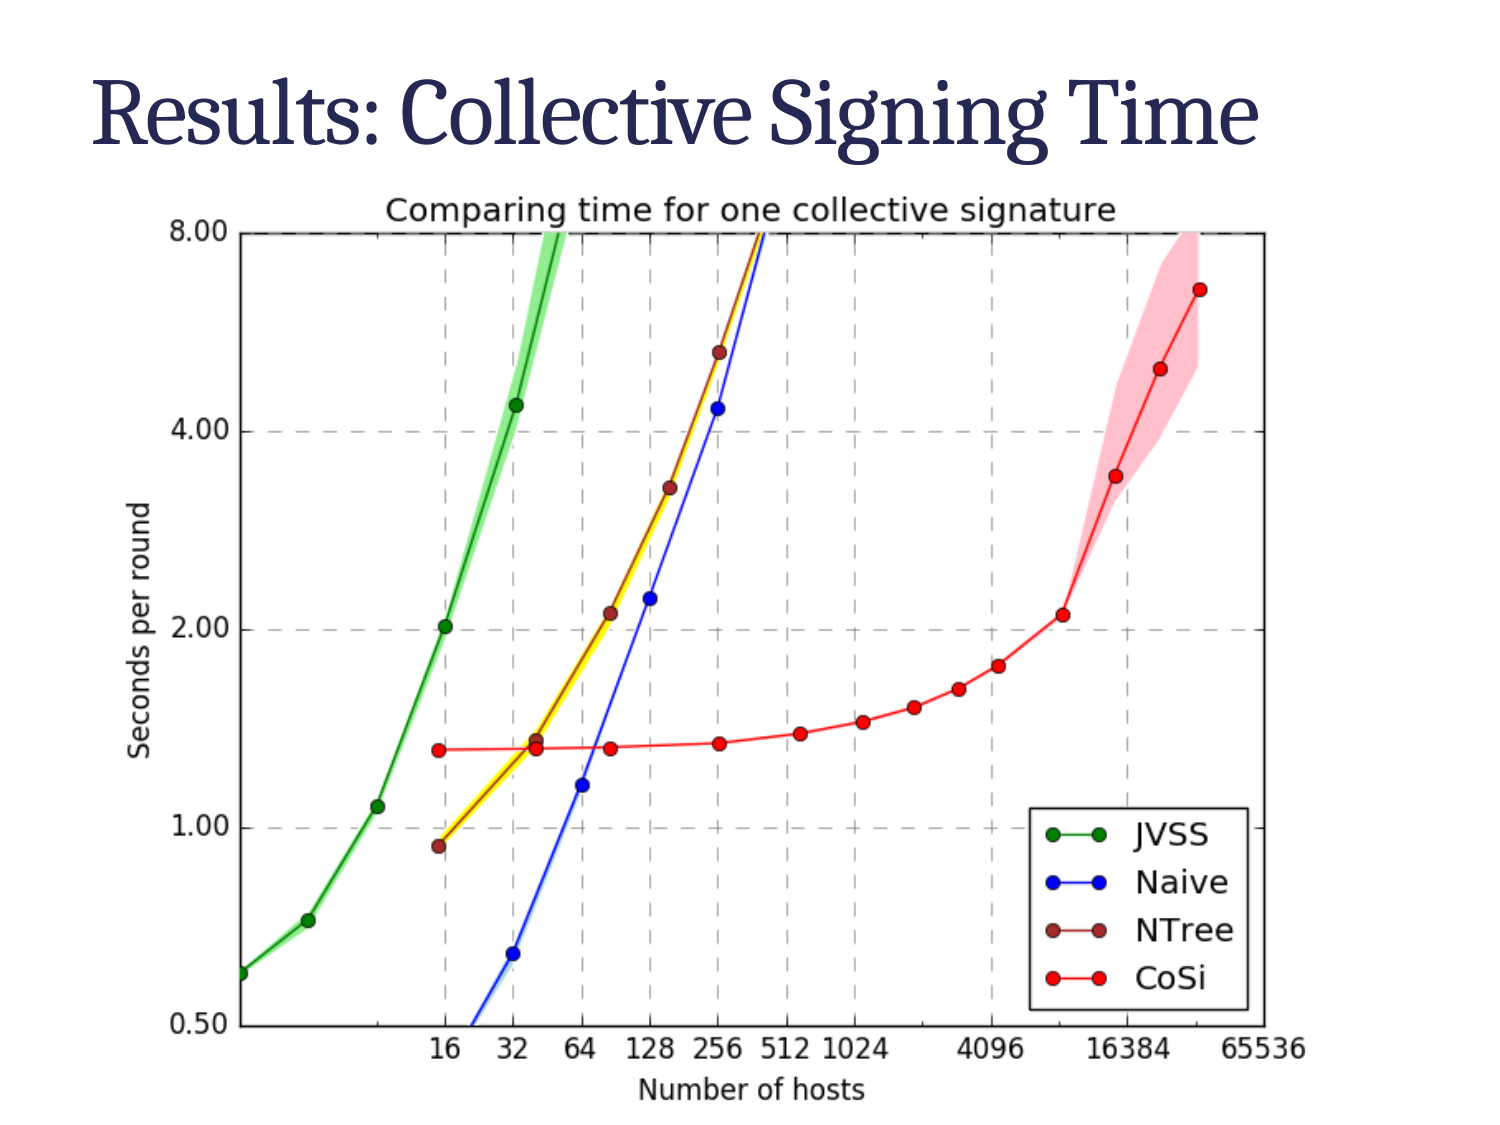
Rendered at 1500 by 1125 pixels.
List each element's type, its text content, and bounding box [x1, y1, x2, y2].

title Results: Collective Signing Time [75, 12, 1426, 200]
picture [75, 200, 1396, 1125]
